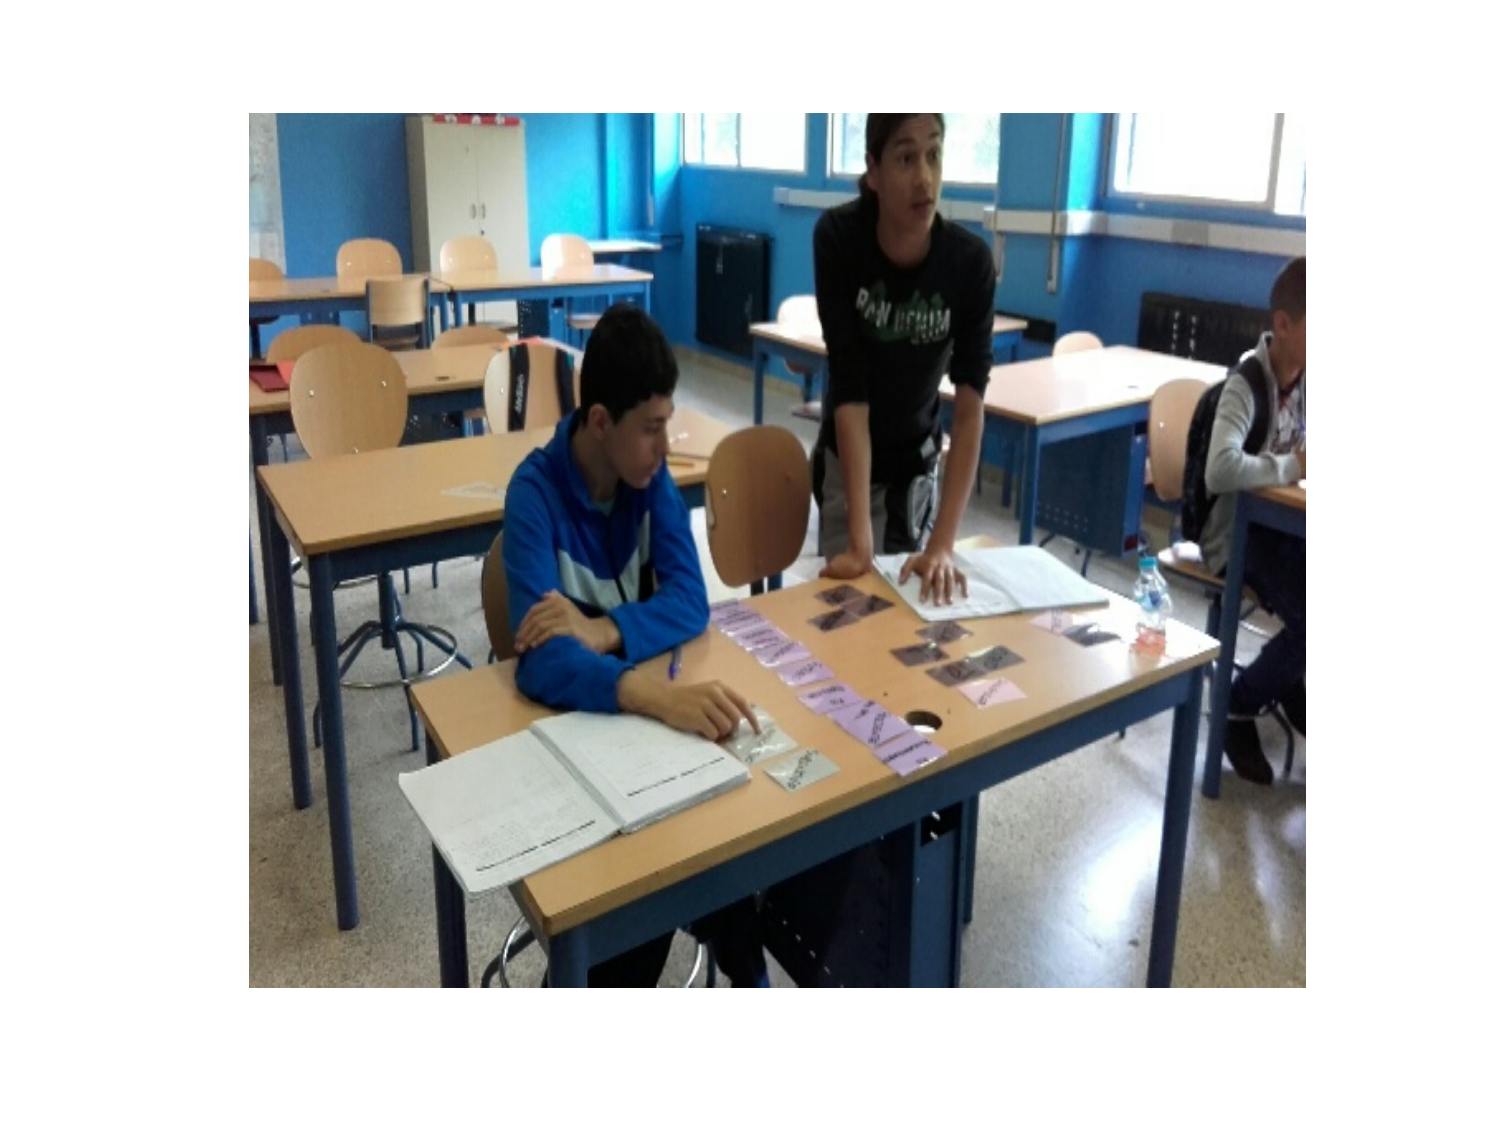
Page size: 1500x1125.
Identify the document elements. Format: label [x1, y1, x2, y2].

picture [249, 113, 1306, 988]
